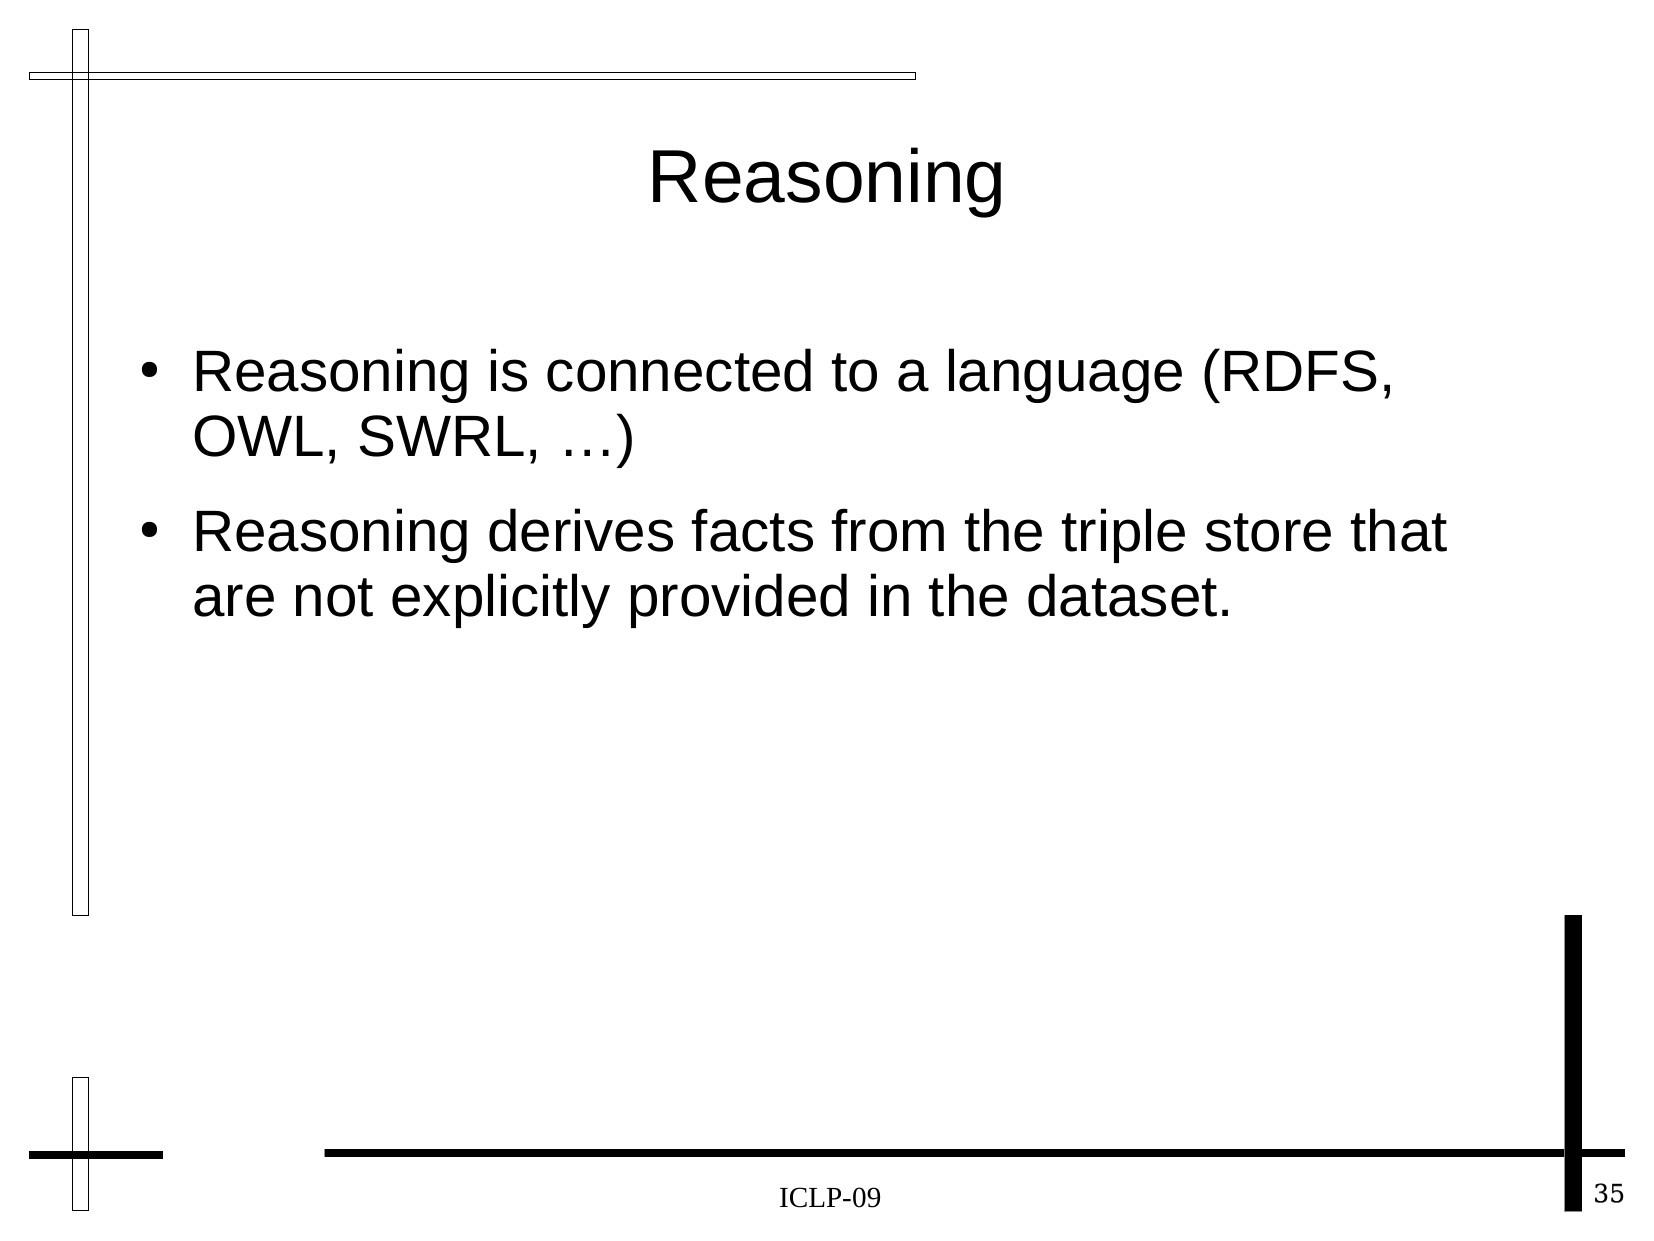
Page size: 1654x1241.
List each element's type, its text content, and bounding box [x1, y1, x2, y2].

list Reasoning is connected to a language (RDFS, OWL, SWRL, …) Reasoning derives facts from the triple store that are not explicitly provided in the dataset. [121, 338, 1534, 1112]
title Reasoning [121, 88, 1534, 266]
